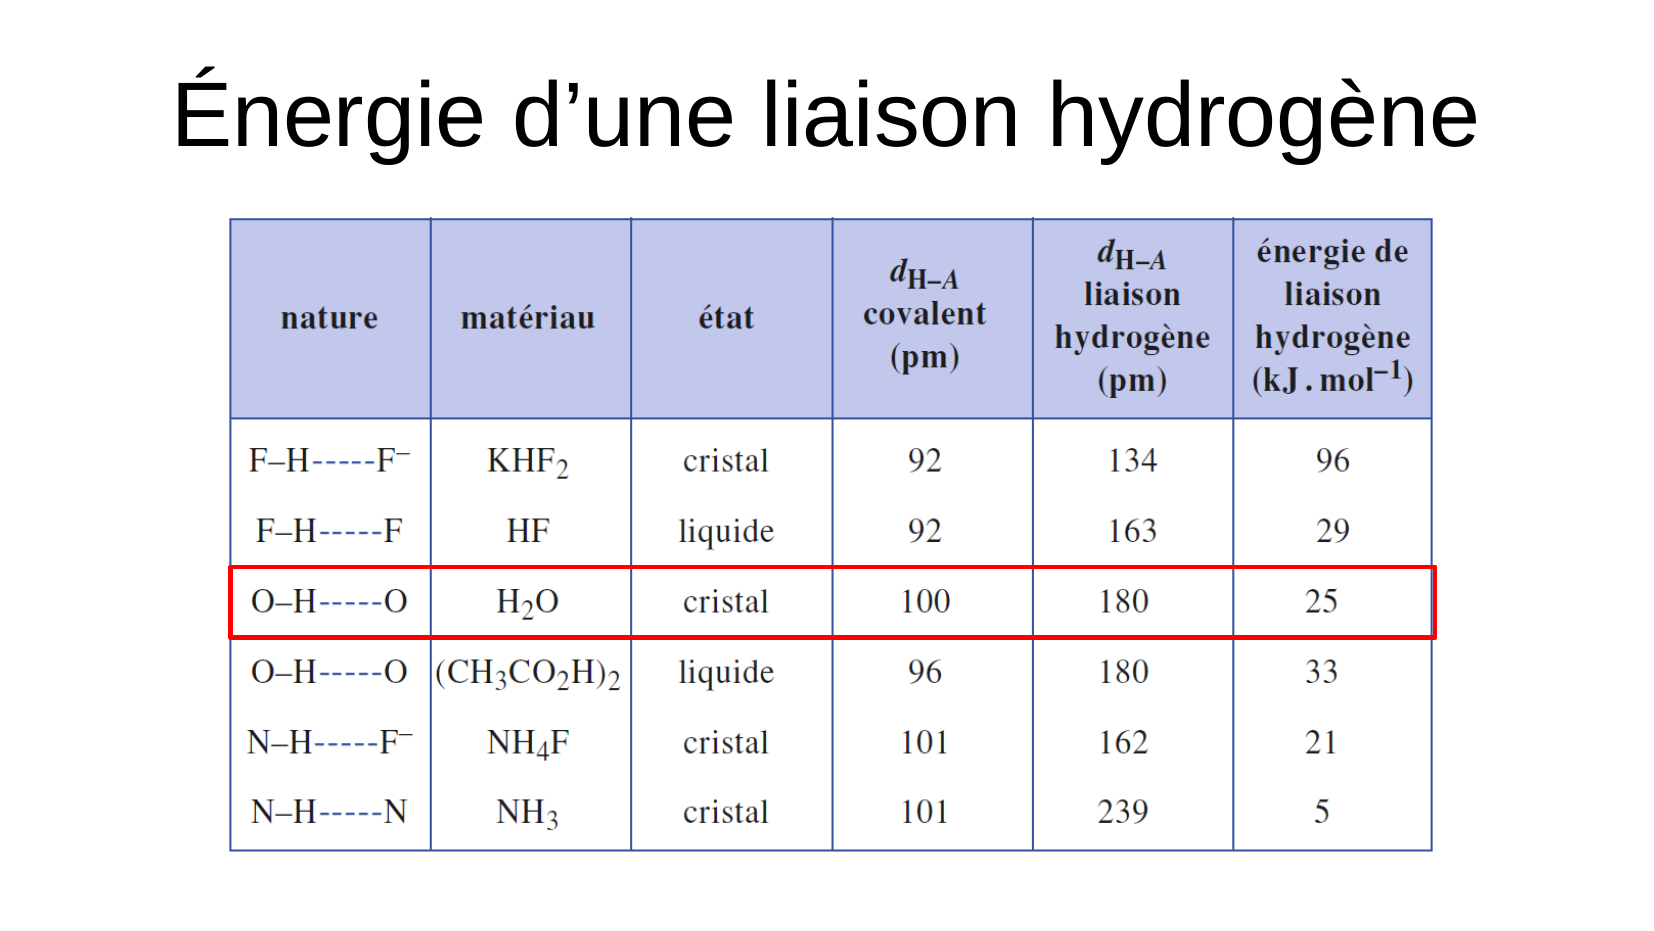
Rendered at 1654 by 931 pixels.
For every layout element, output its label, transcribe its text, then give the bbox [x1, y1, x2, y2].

title Énergie d’une liaison hydrogène [82, 37, 1571, 193]
picture [212, 207, 1448, 875]
